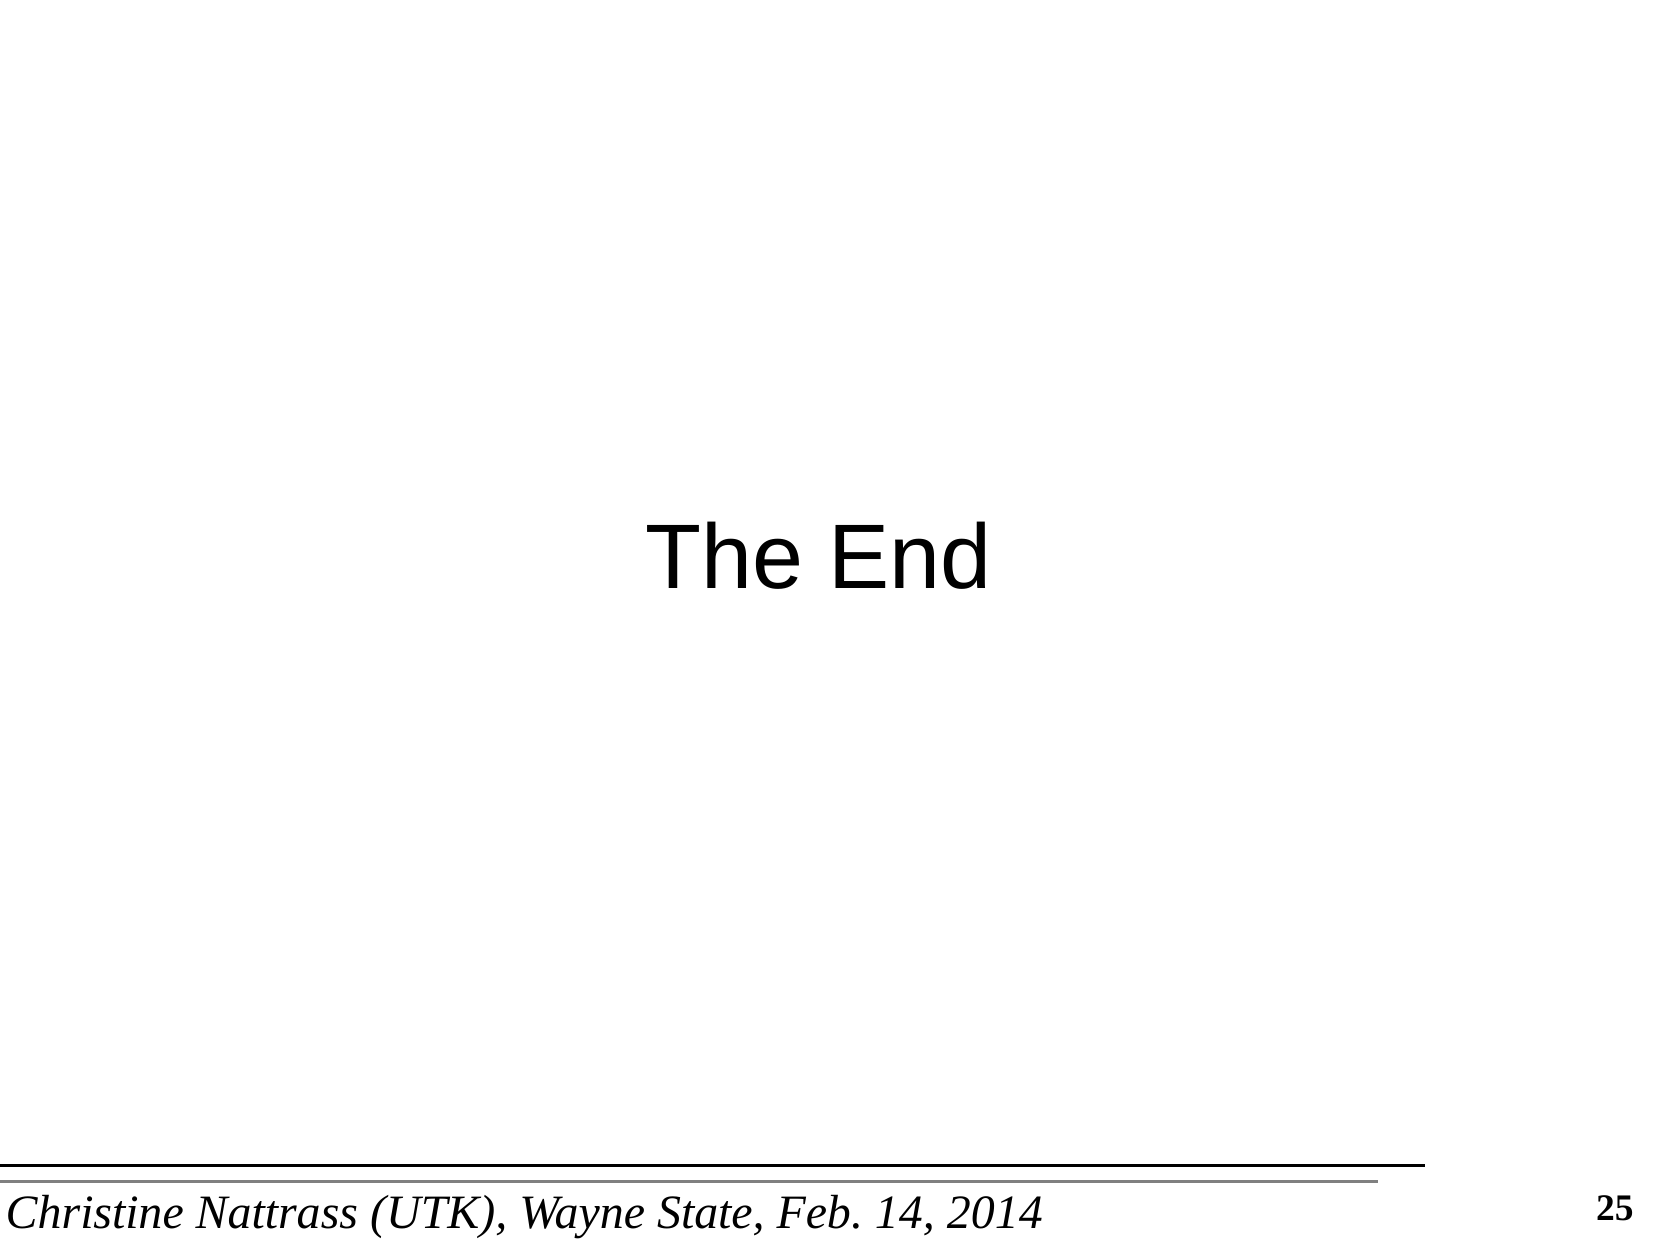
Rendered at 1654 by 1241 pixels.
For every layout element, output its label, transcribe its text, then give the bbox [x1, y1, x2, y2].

title The End [75, 452, 1564, 661]
